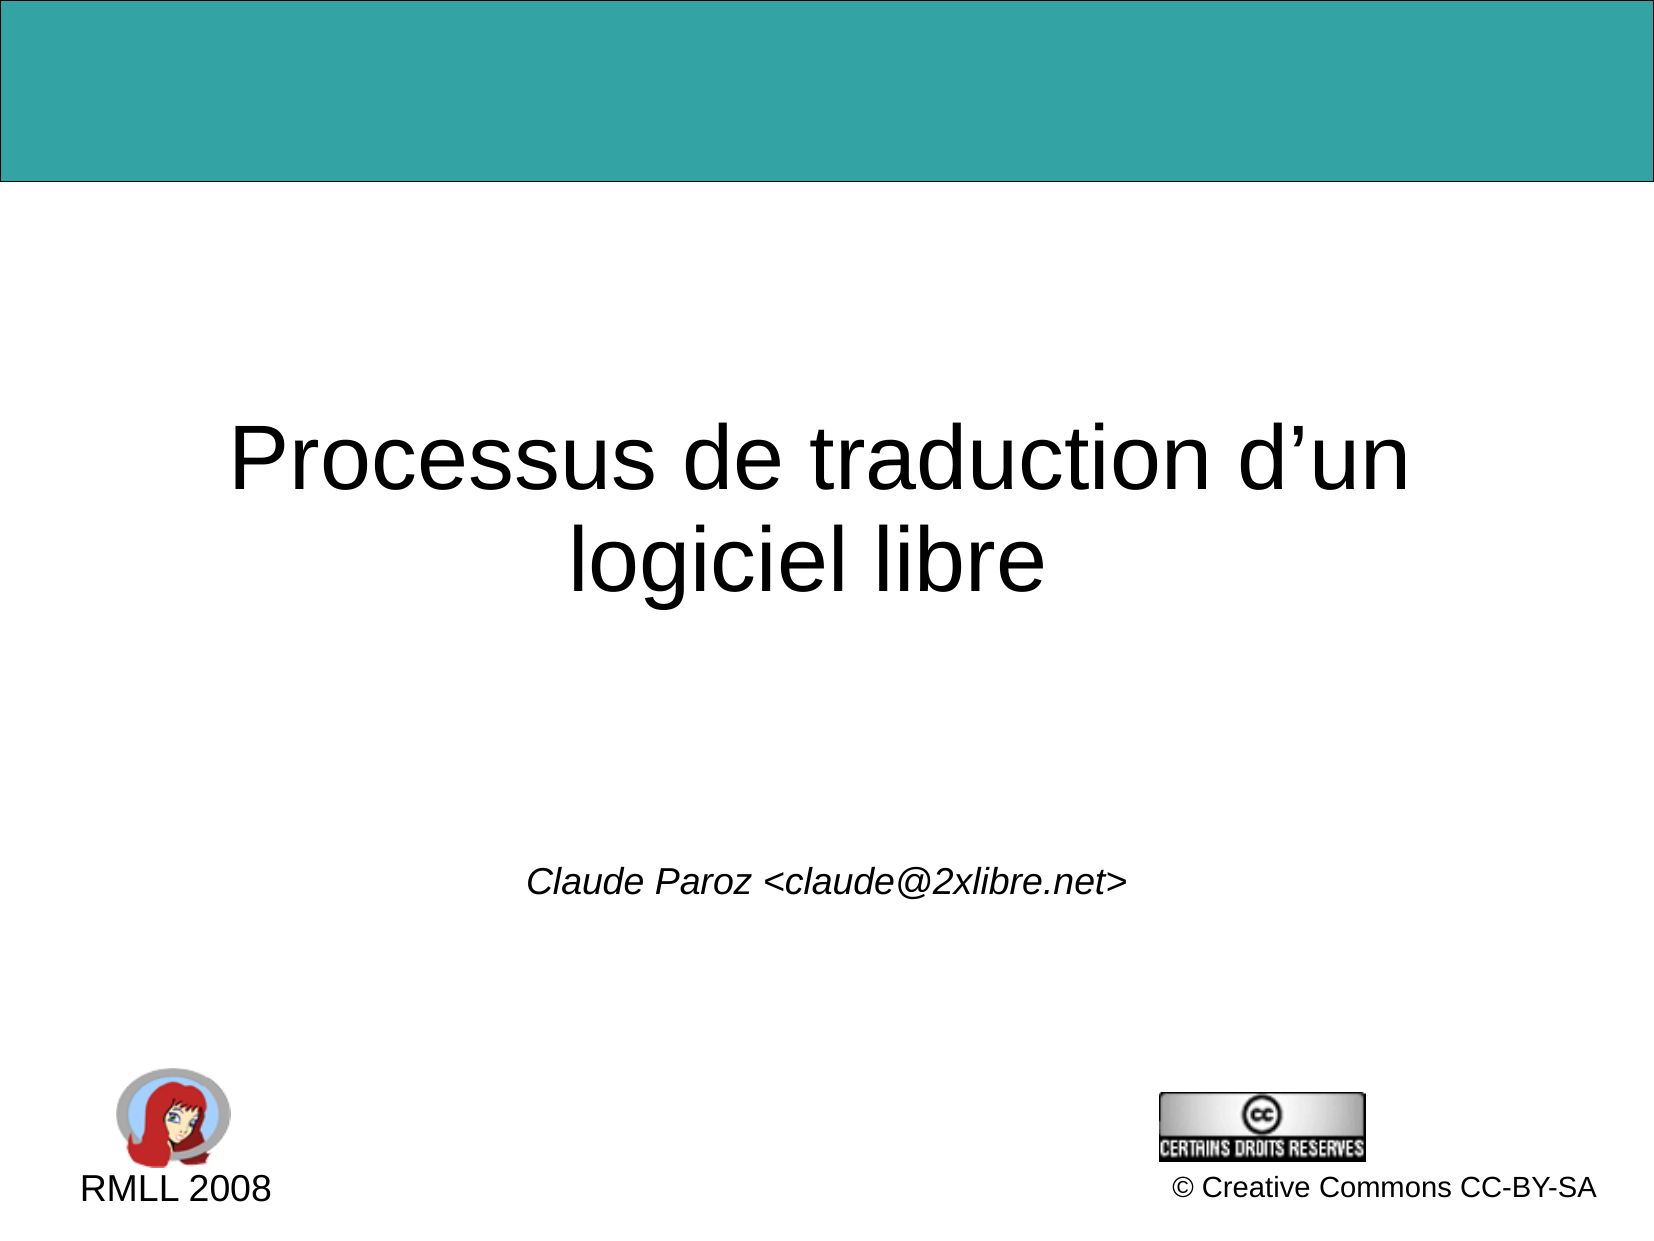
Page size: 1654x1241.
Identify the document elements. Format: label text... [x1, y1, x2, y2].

text_box © Creative Commons CC-BY-SA [1157, 1163, 1625, 1216]
picture [1159, 1092, 1366, 1162]
title Processus de traduction d’un logiciel libre [76, 321, 1565, 697]
subtitle Claude Paroz <claude@2xlibre.net> [383, 788, 1270, 975]
picture [116, 1068, 231, 1168]
